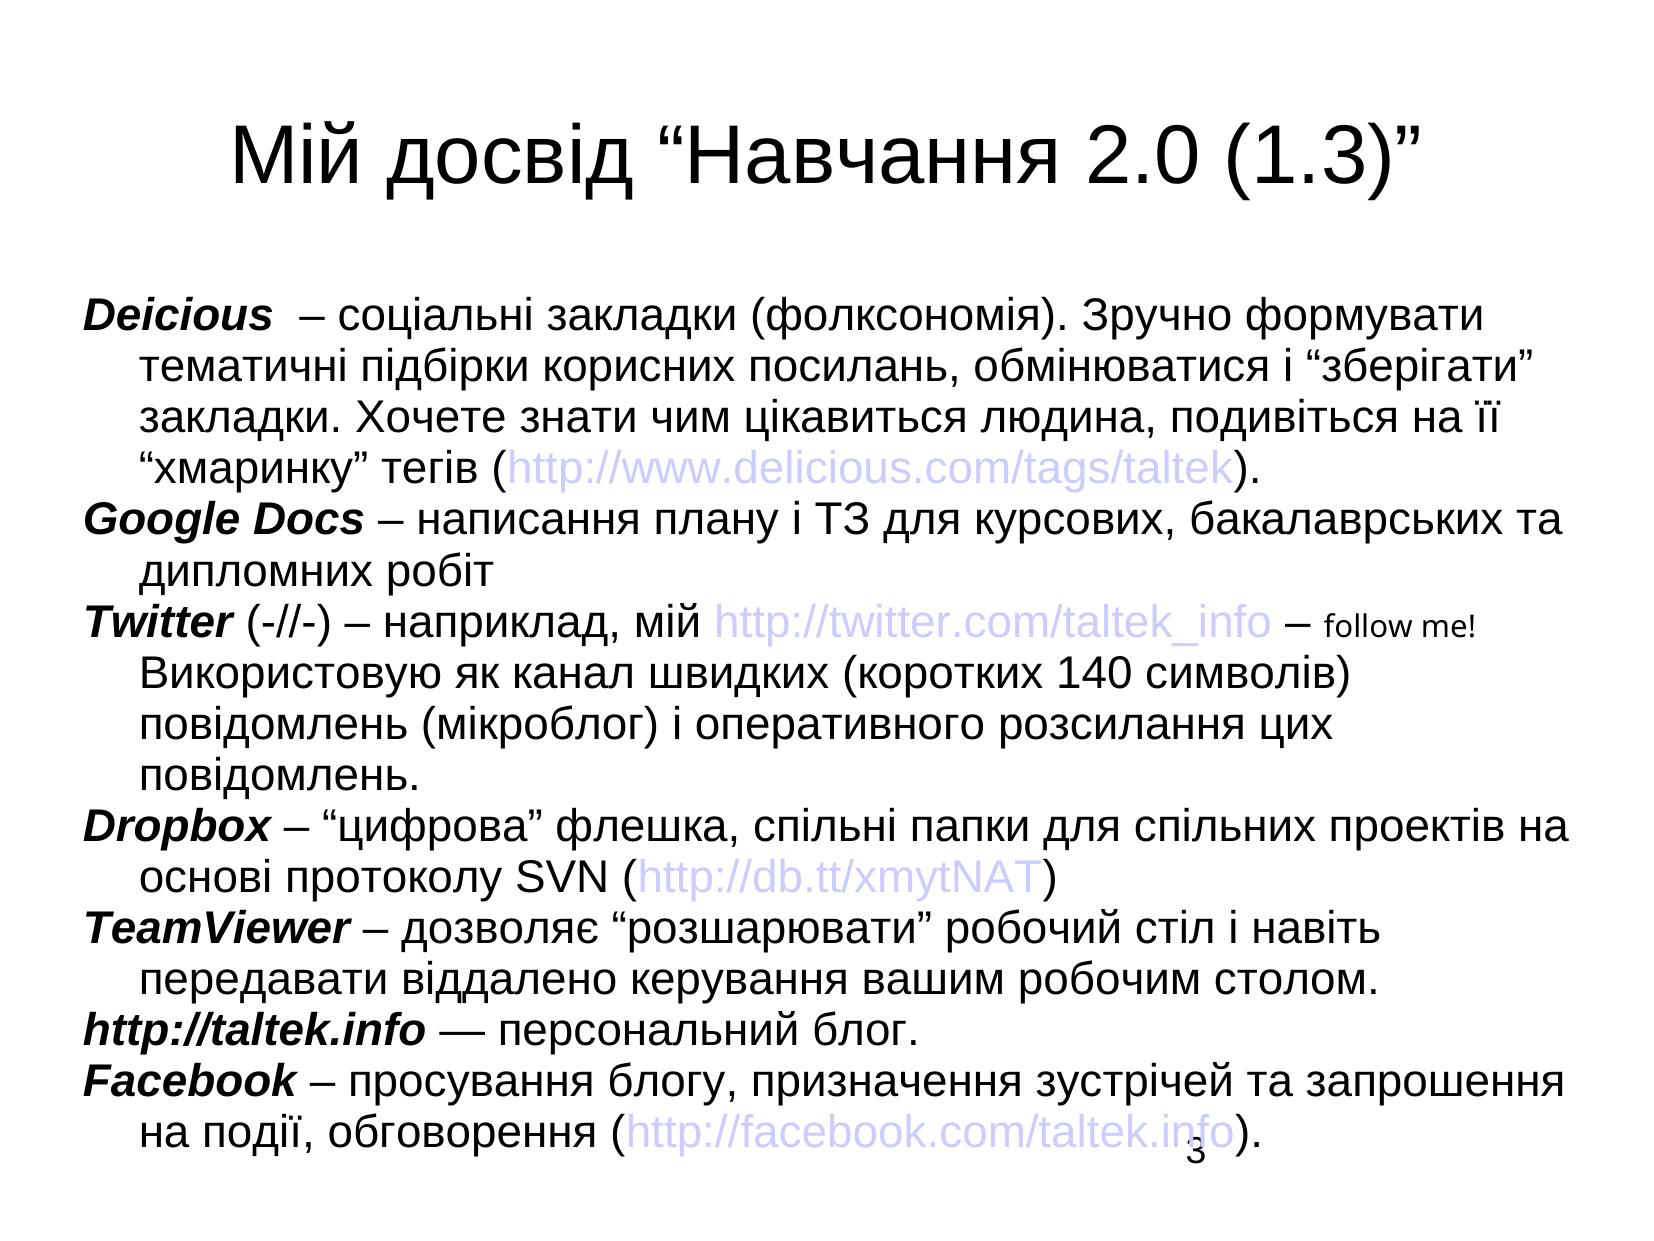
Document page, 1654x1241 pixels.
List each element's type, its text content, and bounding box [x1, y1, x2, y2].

subtitle Deicious – соціальні закладки (фолксономія). Зручно формувати тематичні підбірки корисних посилань, обмінюватися і “зберігати” закладки. Хочете знати чим цікавиться людина, подивіться на її “хмаринку” тегів (http://www.delicious.com/tags/taltek). Google Docs – написання плану і ТЗ для курсових, бакалаврських та дипломних робіт Twitter (-//-) – наприклад, мій http://twitter.com/taltek_info – follow me! Використовую як канал швидких (коротких 140 символів) повідомлень (мікроблог) і оперативного розсилання цих повідомлень. Dropbox – “цифрова” флешка, спільні папки для спільних проектів на основі протоколу SVN (http://db.tt/xmytNAT) TeamViewer – дозволяє “розшарювати” робочий стіл і навіть передавати віддалено керування вашим робочим столом. http://taltek.info — персональний блог. Facebook – просування блогу, призначення зустрічей та запрошення на події, обговорення (http://facebook.com/taltek.info). [82, 263, 1571, 1181]
title Мій досвід “Навчання 2.0 (1.3)” [82, 56, 1571, 249]
